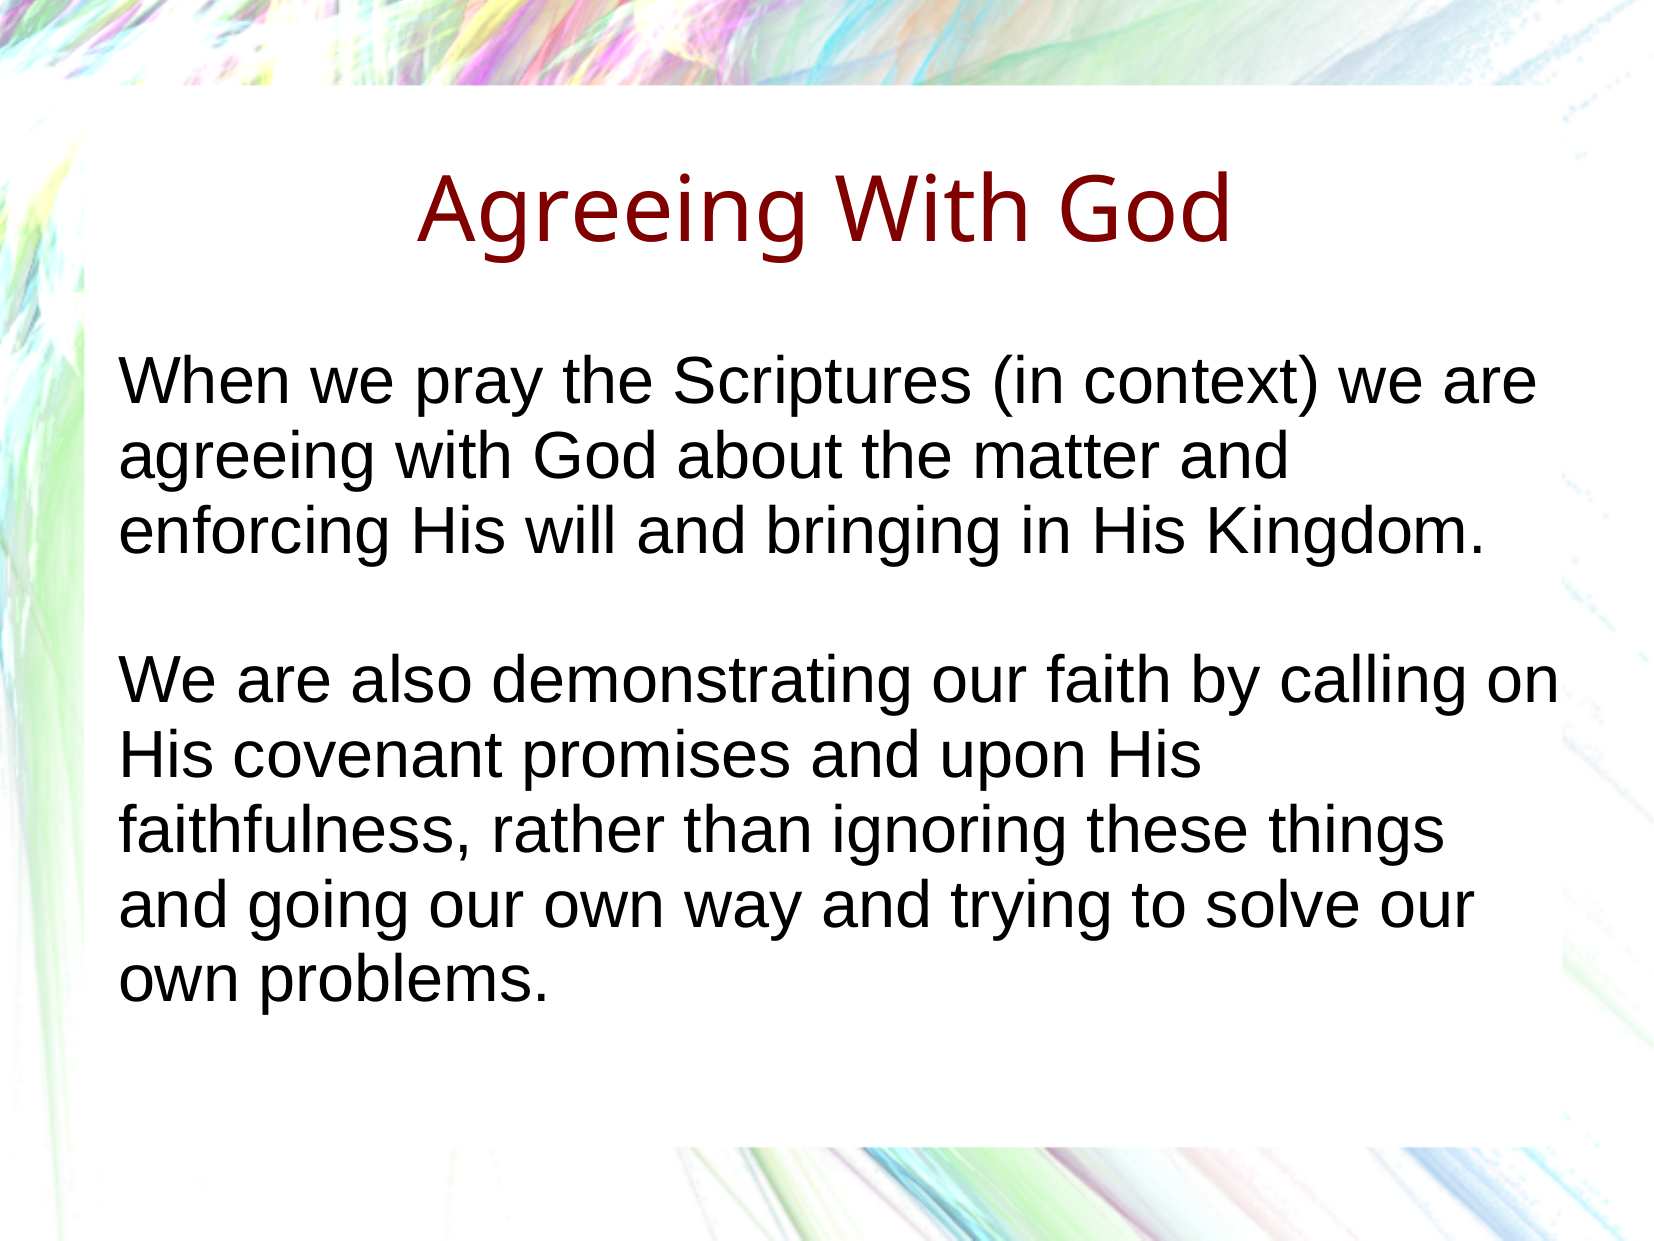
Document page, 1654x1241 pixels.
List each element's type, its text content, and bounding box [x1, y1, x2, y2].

title Agreeing With God [82, 109, 1571, 303]
subtitle When we pray the Scriptures (in context) we are agreeing with God about the matter and enforcing His will and bringing in His Kingdom. We are also demonstrating our faith by calling on His covenant promises and upon His faithfulness, rather than ignoring these things and going our own way and trying to solve our own problems. [118, 343, 1571, 1017]
picture [0, 0, 1654, 1241]
